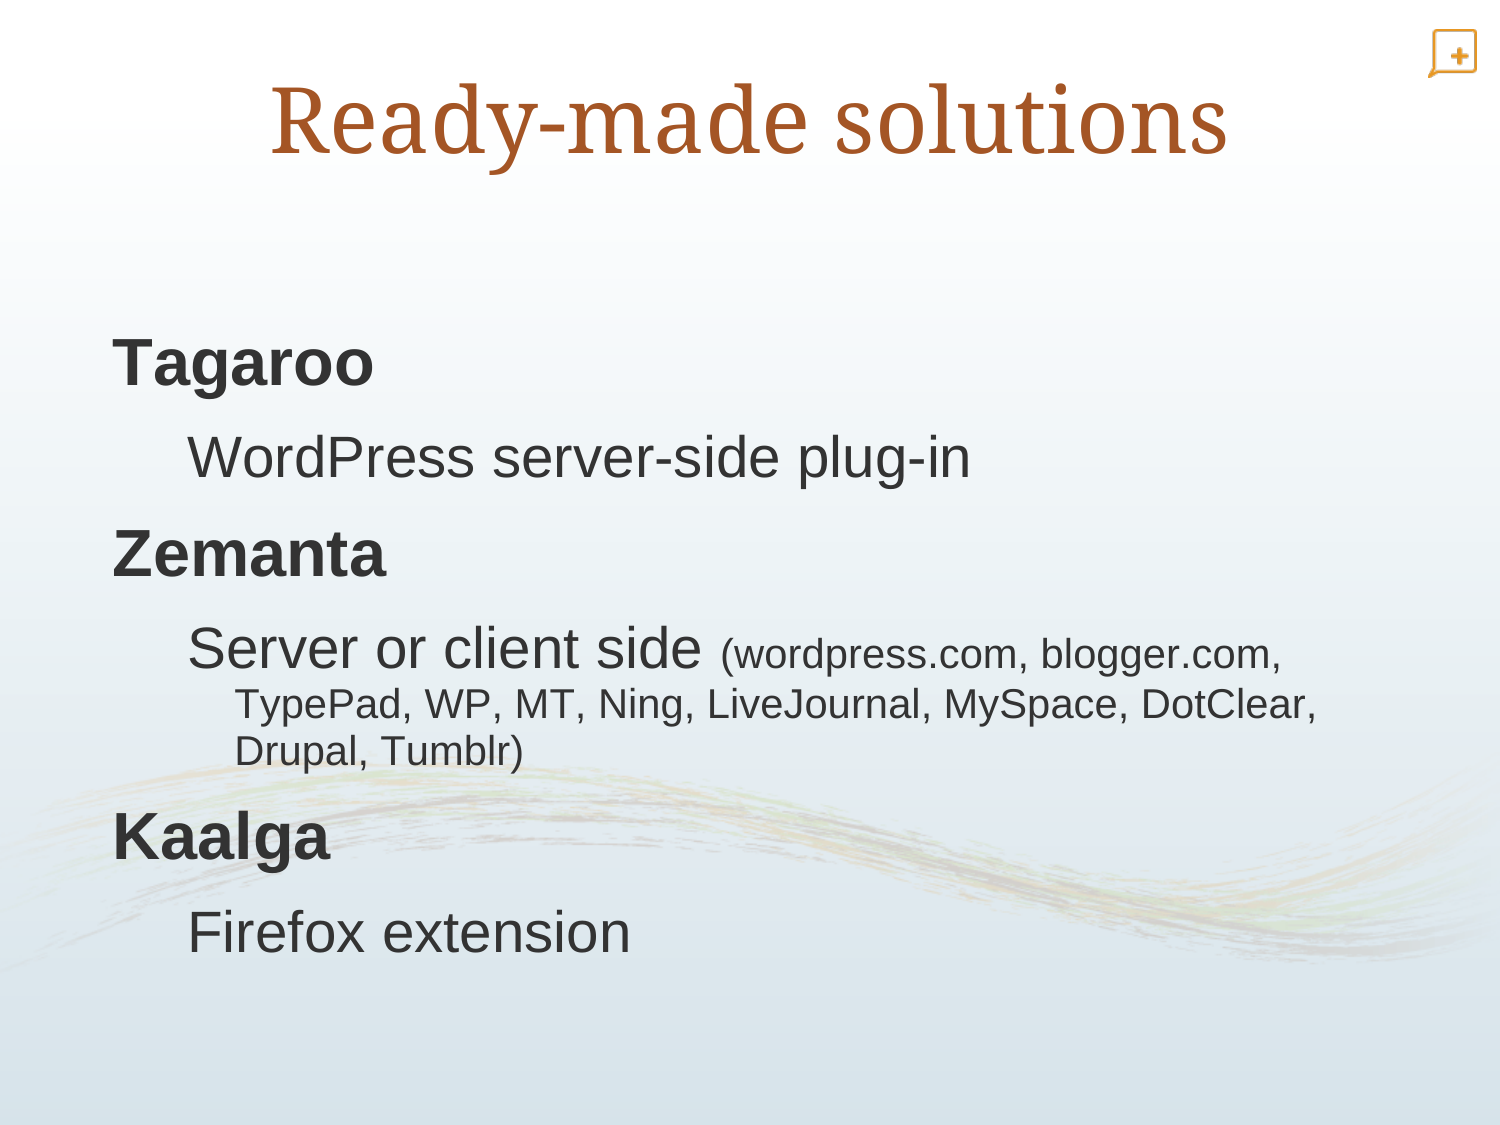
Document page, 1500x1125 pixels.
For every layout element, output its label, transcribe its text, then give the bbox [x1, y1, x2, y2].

title Ready-made solutions [112, 0, 1388, 244]
picture [0, 0, 1500, 1125]
list Tagaroo WordPress server-side plug-in Zemanta Server or client side (wordpress.com, blogger.com, TypePad, WP, MT, Ning, LiveJournal, MySpace, DotClear, Drupal, Tumblr) Kaalga Firefox extension [112, 324, 1388, 1034]
